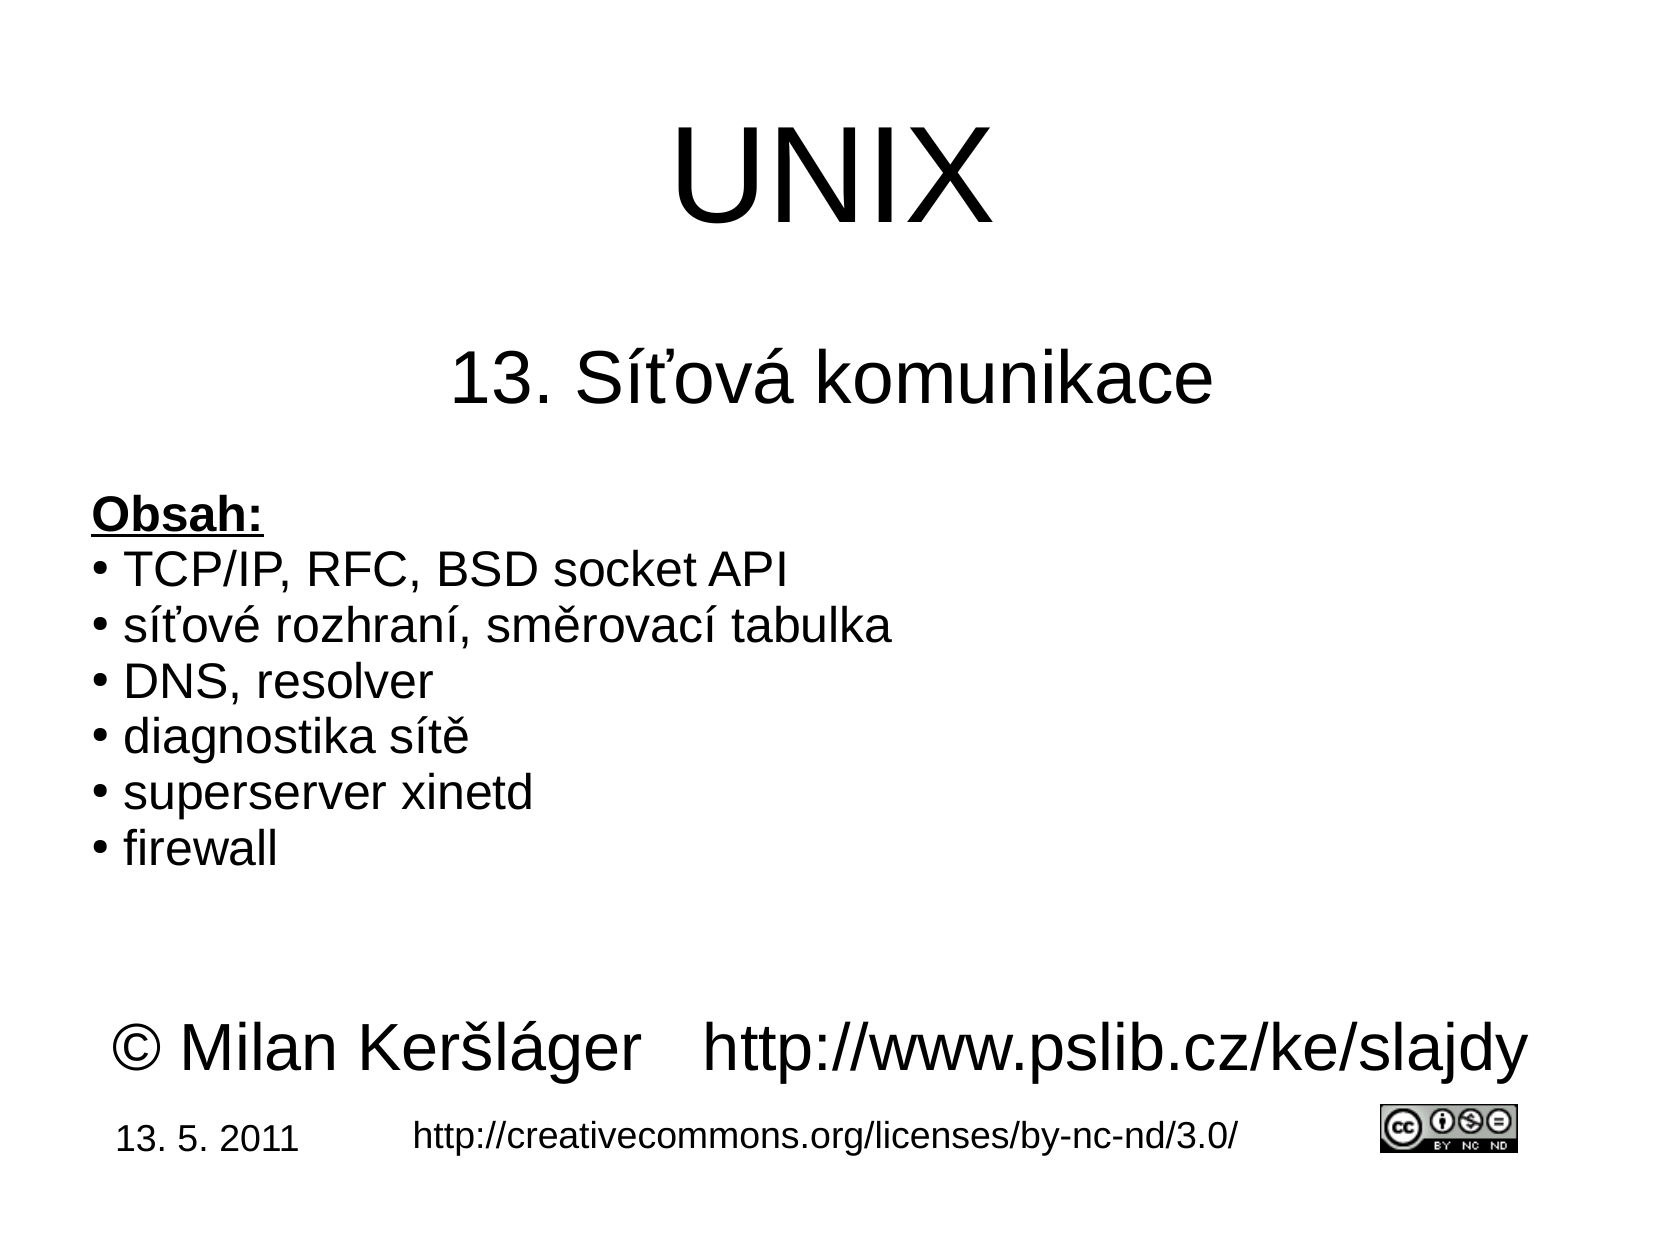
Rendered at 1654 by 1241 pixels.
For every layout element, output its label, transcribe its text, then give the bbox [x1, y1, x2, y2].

list © Milan Keršláger http://www.pslib.cz/ke/slajdy [76, 1009, 1565, 1087]
text_box Obsah: TCP/IP, RFC, BSD socket API síťové rozhraní, směrovací tabulka DNS, resolver diagnostika sítě superserver xinetd firewall [76, 478, 1583, 884]
text_box http://creativecommons.org/licenses/by-nc-nd/3.0/ [339, 1107, 1313, 1165]
text_box 13. 5. 2011 [100, 1110, 337, 1168]
picture [1380, 1104, 1518, 1153]
title UNIX 13. Síťová komunikace [88, 56, 1577, 461]
